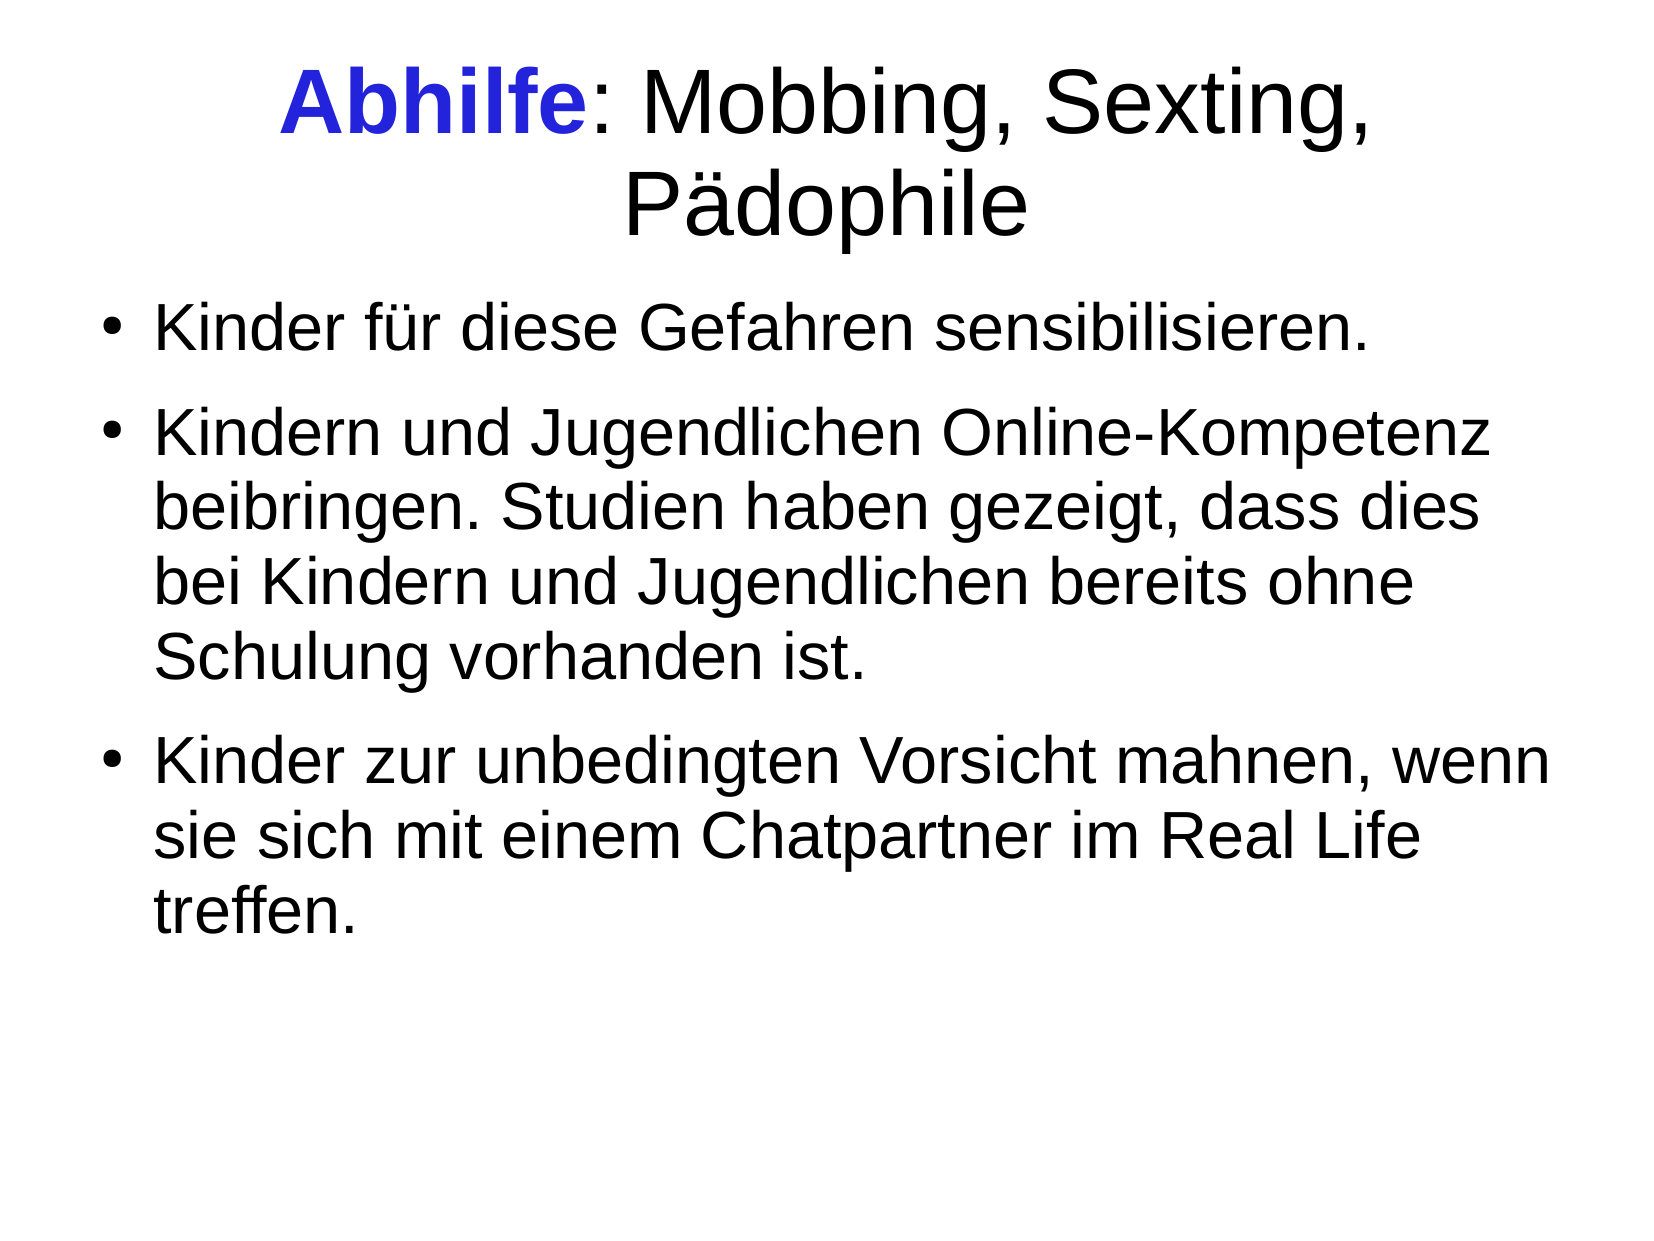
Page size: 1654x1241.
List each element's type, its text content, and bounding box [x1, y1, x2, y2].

list Kinder für diese Gefahren sensibilisieren. Kindern und Jugendlichen Online-Kompetenz beibringen. Studien haben gezeigt, dass dies bei Kindern und Jugendlichen bereits ohne Schulung vorhanden ist. Kinder zur unbedingten Vorsicht mahnen, wenn sie sich mit einem Chatpartner im Real Life treffen. [82, 290, 1571, 1010]
title Abhilfe: Mobbing, Sexting, Pädophile [82, 49, 1571, 257]
